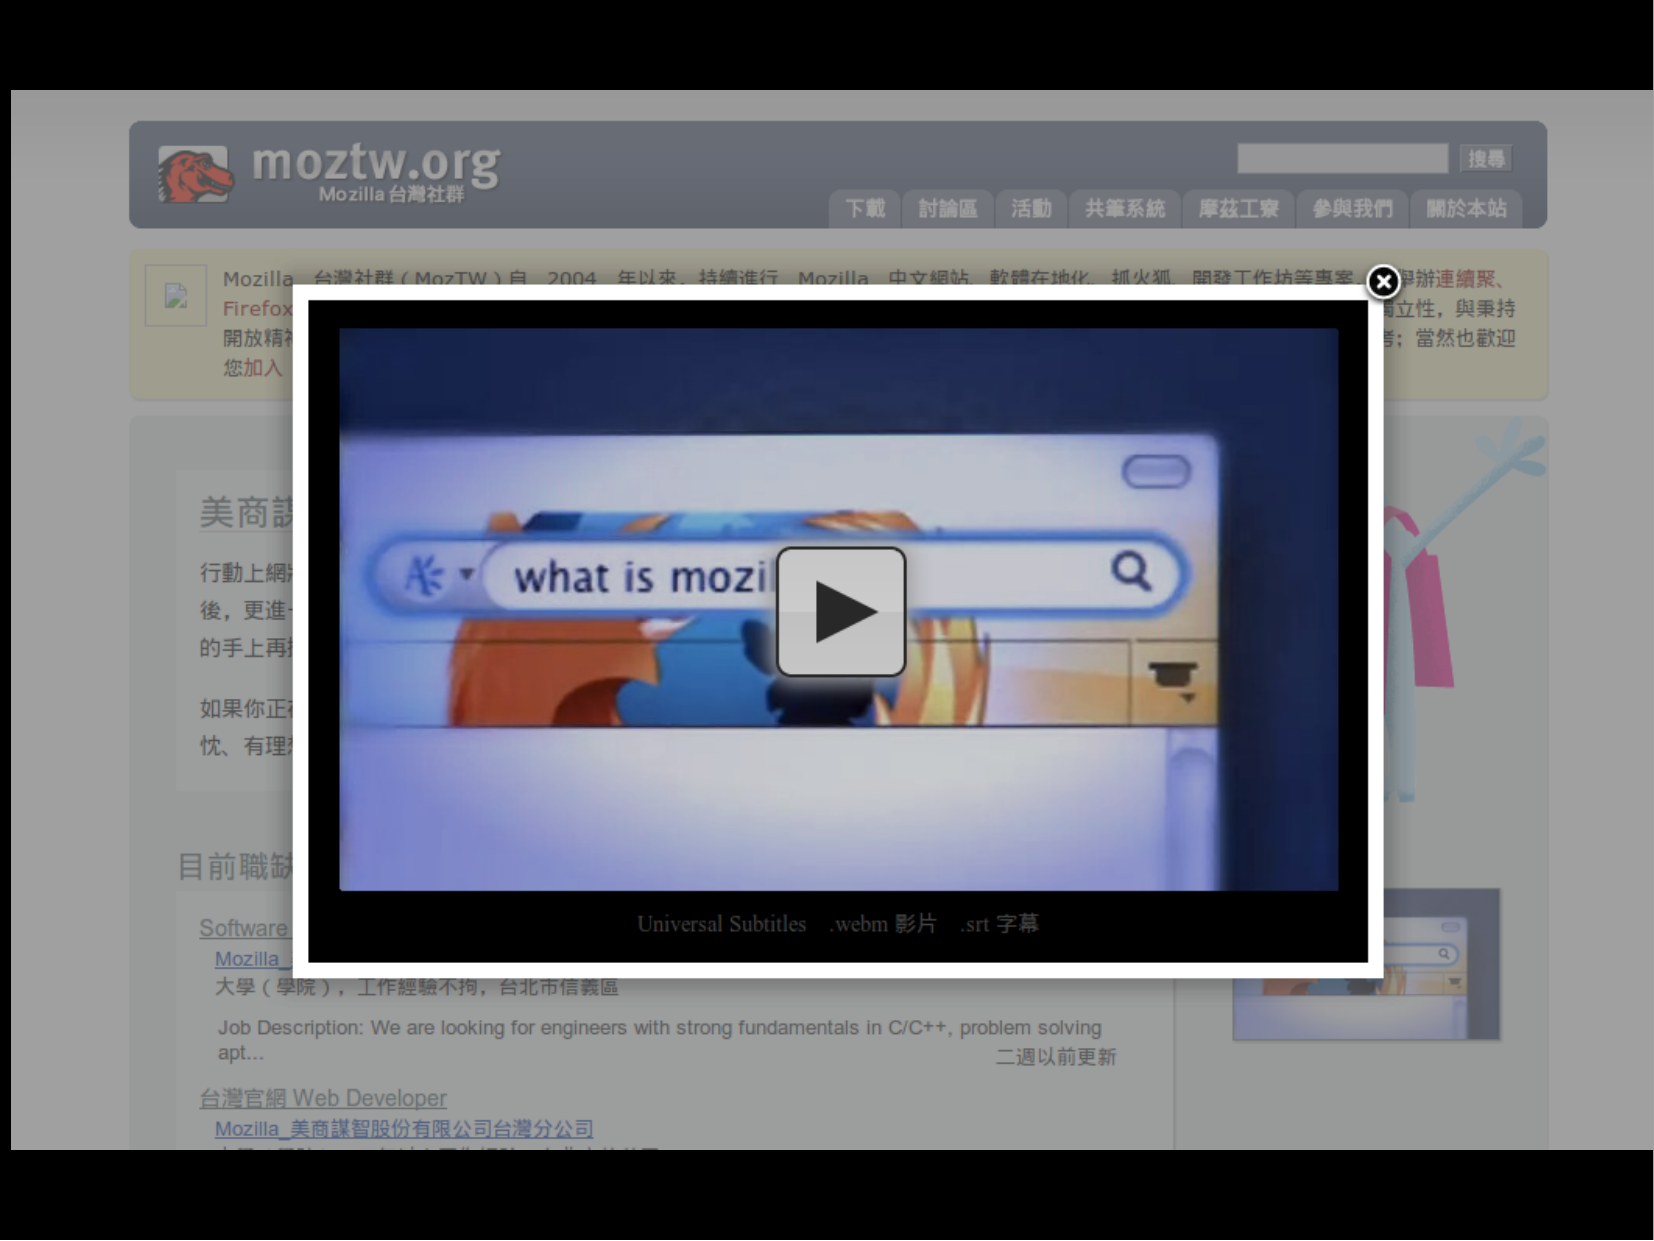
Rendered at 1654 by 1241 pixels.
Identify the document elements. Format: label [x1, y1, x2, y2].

picture [11, 90, 1654, 1150]
